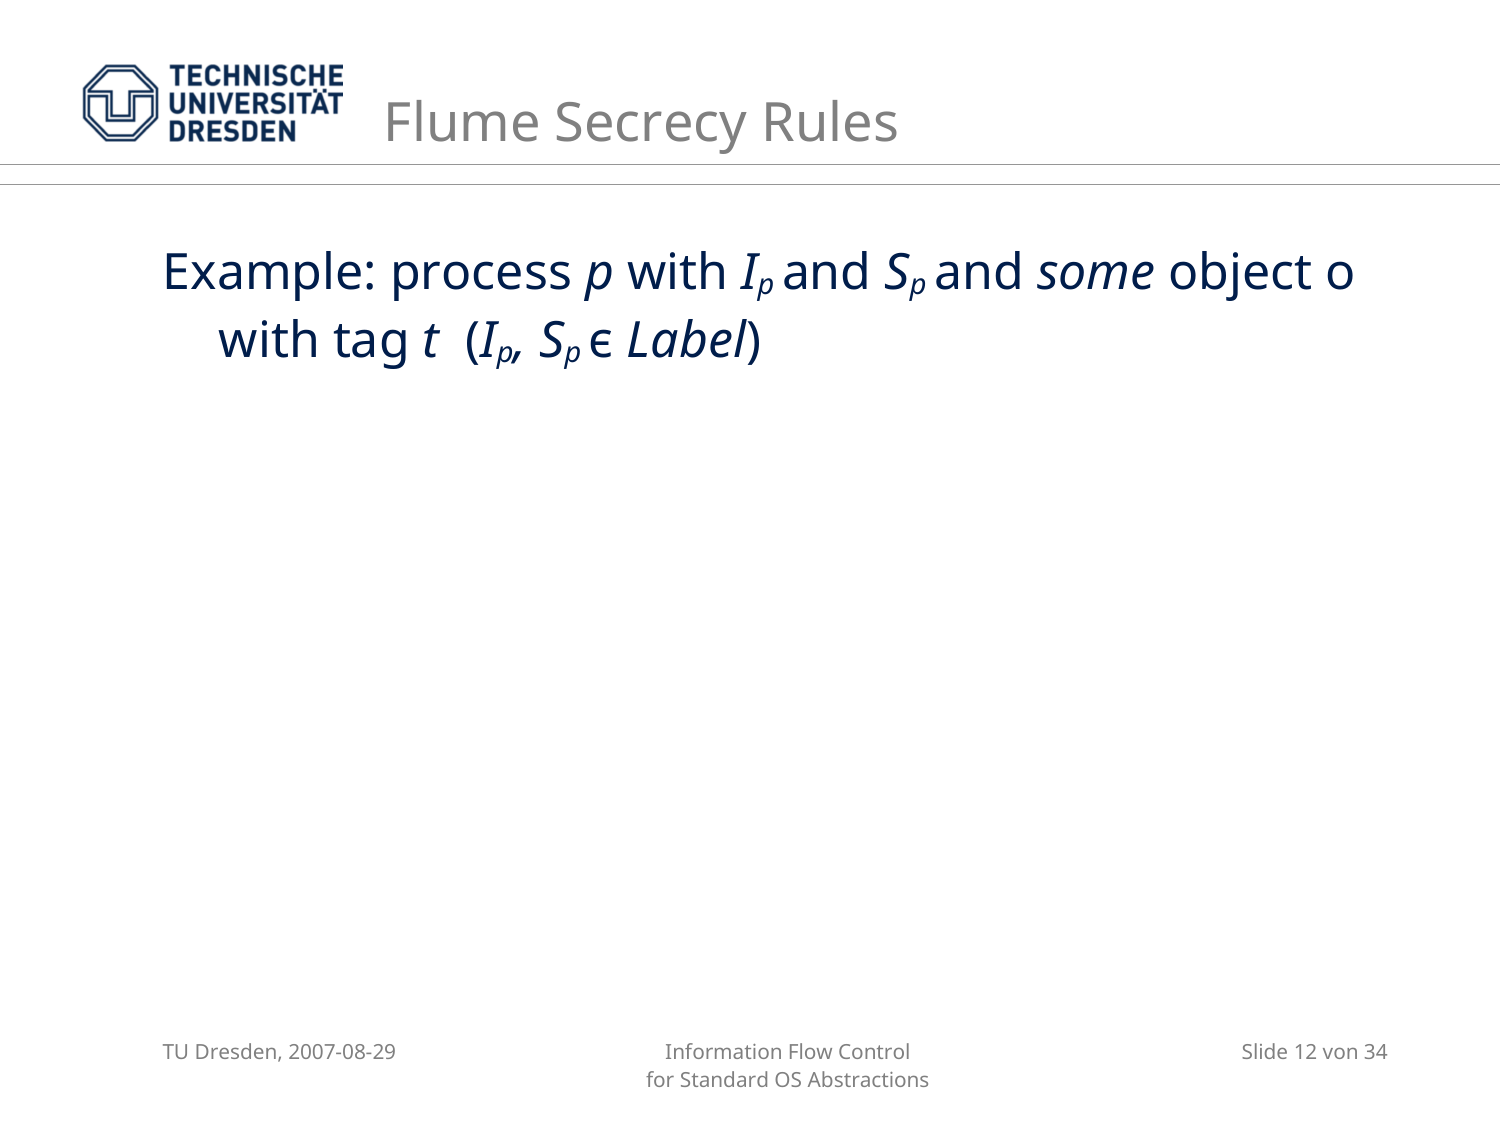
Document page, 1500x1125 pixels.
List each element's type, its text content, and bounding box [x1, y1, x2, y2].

title Flume Secrecy Rules [383, 87, 1468, 154]
picture [82, 64, 343, 142]
list Example: process p with Ip and Sp and some object o with tag t (Ip, Sp є Label) [162, 236, 1388, 990]
